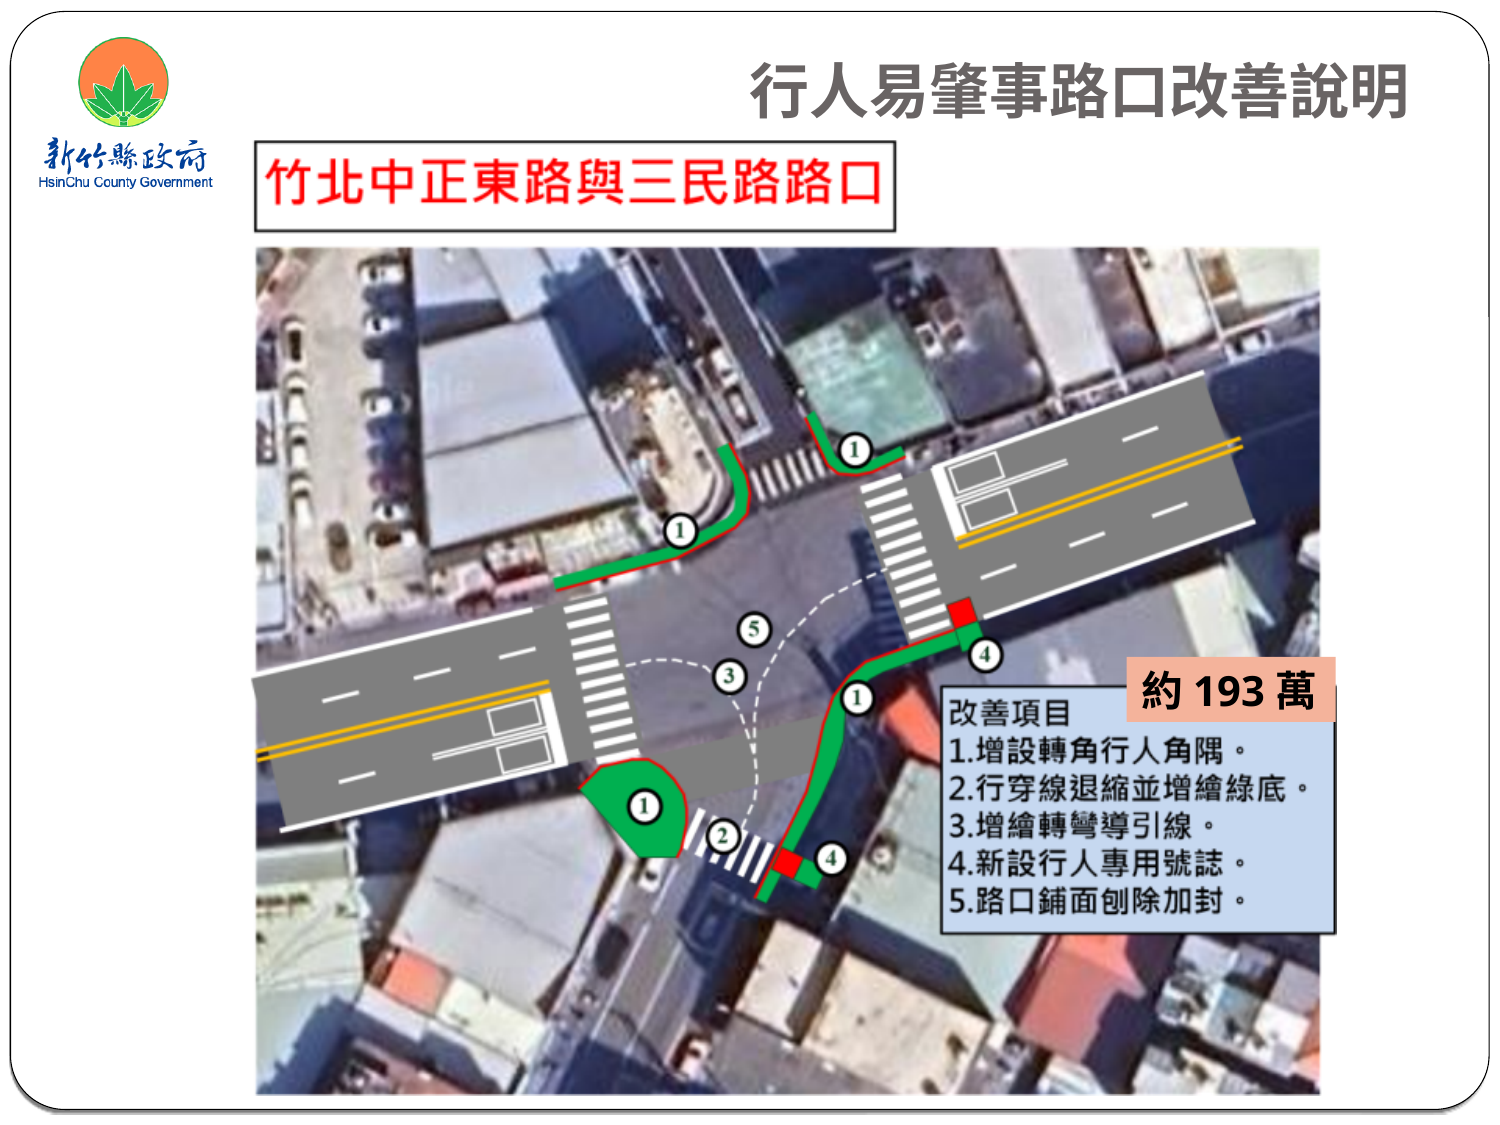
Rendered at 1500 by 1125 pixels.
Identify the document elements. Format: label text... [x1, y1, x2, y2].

title 行人易肇事路口改善說明 [734, 45, 1444, 141]
picture [34, 27, 215, 234]
picture [242, 140, 1337, 1096]
text_box 約193萬 [1126, 656, 1336, 722]
